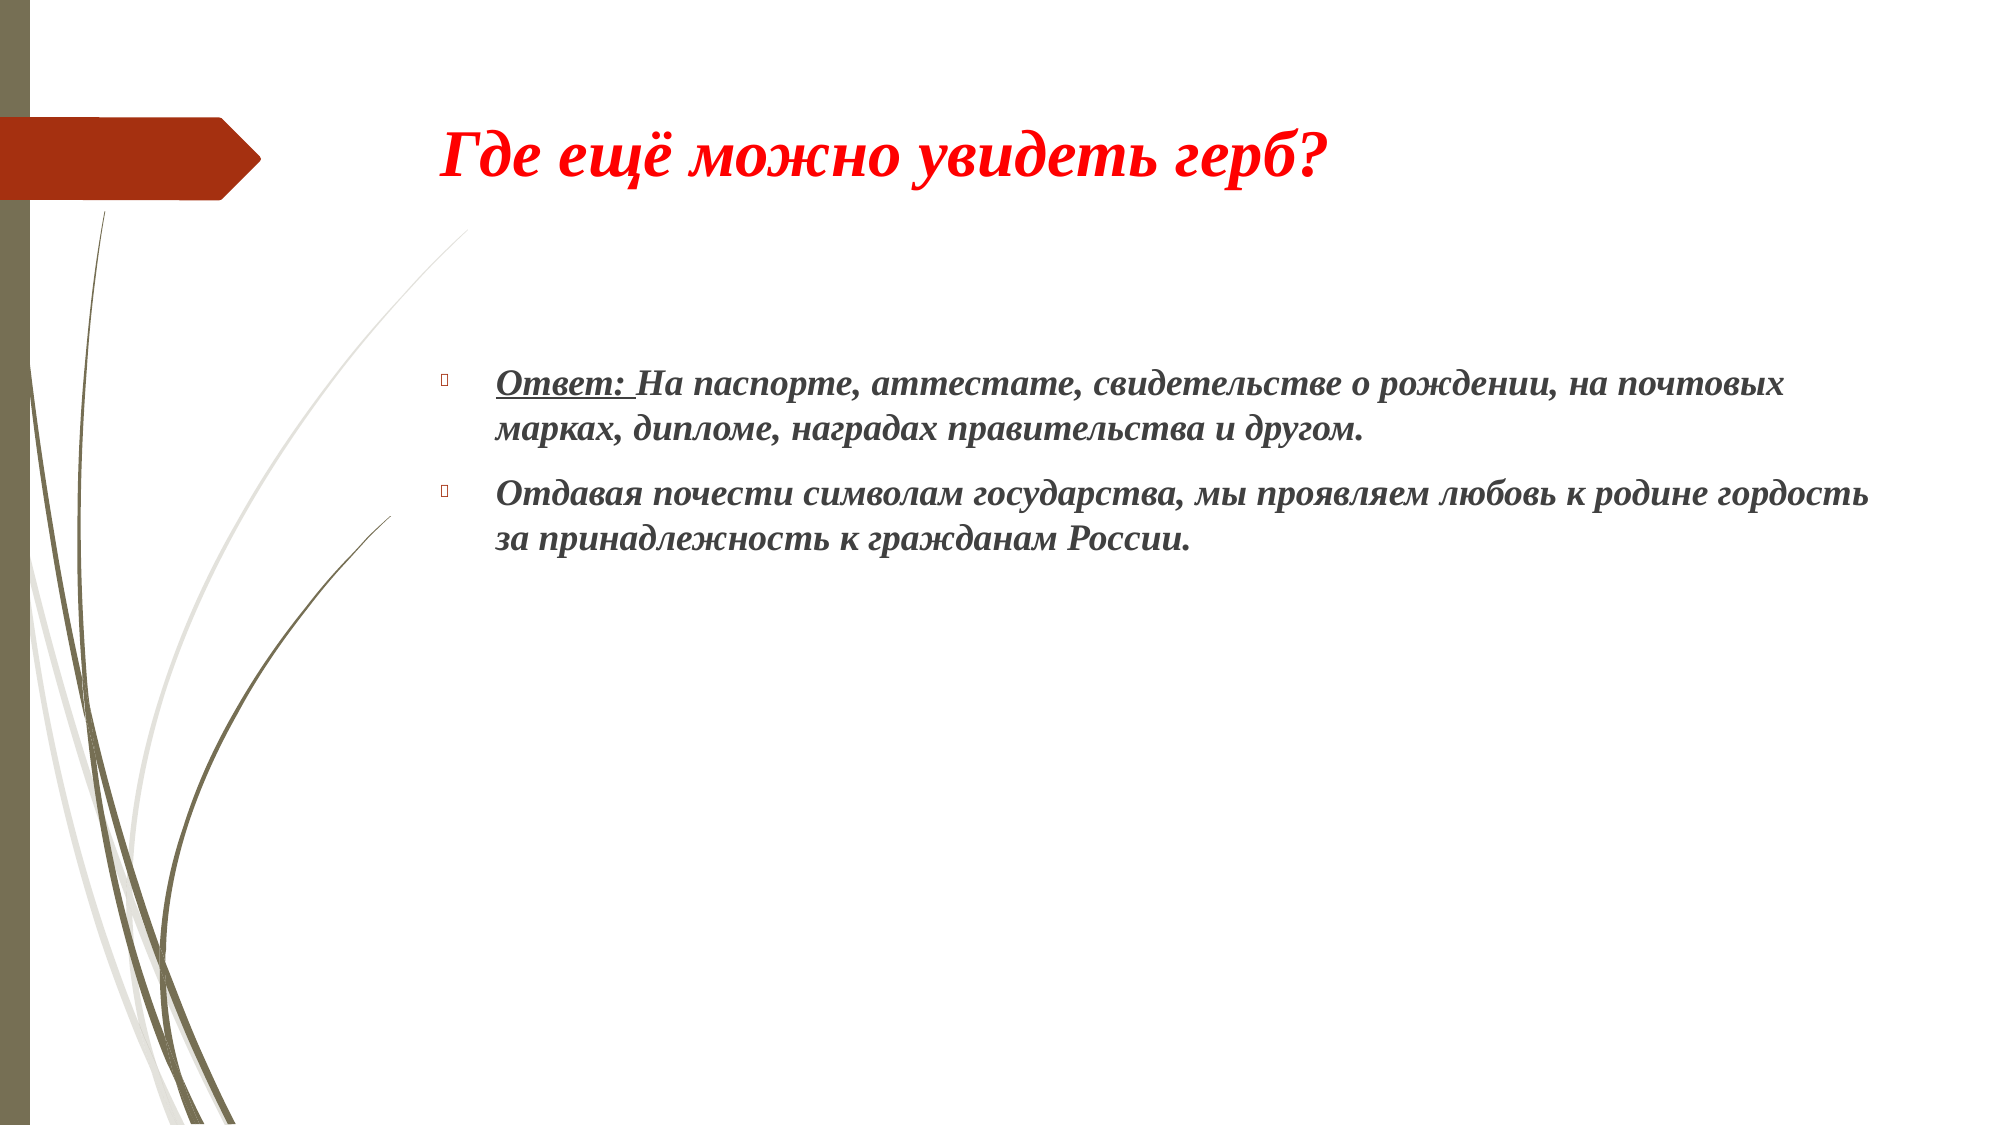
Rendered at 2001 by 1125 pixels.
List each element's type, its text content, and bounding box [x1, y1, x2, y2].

list Ответ: На паспорте, аттестате, свидетельстве о рождении, на почтовых марках, дипломе, наградах правительства и другом. Отдавая почести символам государства, мы проявляем любовь к родине гордость за принадлежность к гражданам России. [424, 350, 1888, 970]
title Где ещё можно увидеть герб? [425, 102, 1888, 313]
